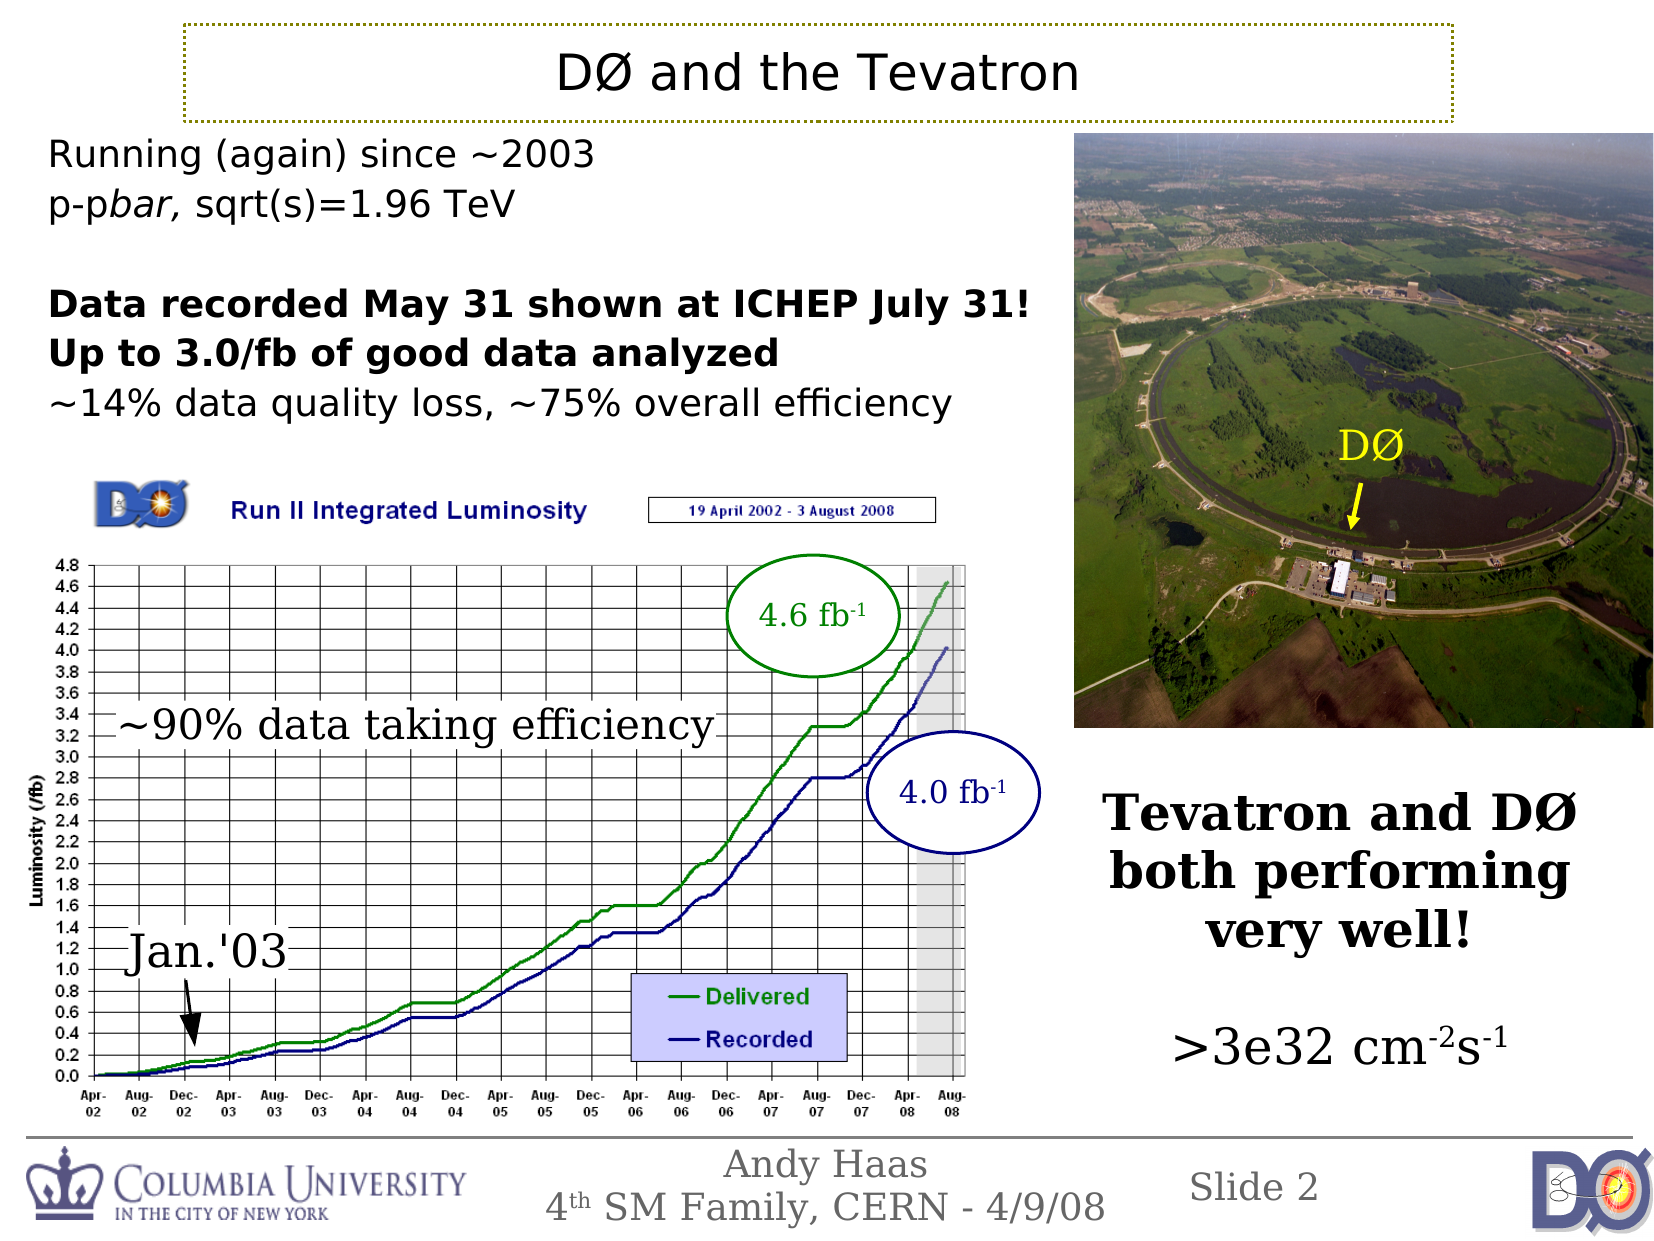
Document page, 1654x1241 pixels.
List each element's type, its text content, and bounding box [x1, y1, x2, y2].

picture [0, 477, 994, 1129]
text_box Jan.'03 [128, 925, 289, 979]
text_box Tevatron and DØ both performing very well! >3e32 cm-2s-1 [1102, 782, 1578, 1077]
text_box [916, 566, 961, 737]
text_box [916, 848, 961, 1076]
text_box DØ [1314, 394, 1429, 503]
text_box ~90% data taking efficiency [116, 700, 716, 750]
picture [1074, 133, 1654, 728]
text_box 4.0 fb-1 [867, 731, 1040, 854]
text_box 4.6 fb-1 [727, 555, 900, 677]
title DØ and the Tevatron [184, 24, 1453, 122]
list Running (again) since ~2003 p-pbar, sqrt(s)=1.96 TeV Data recorded May 31 shown at ICHEP July 31! Up to 3.0/fb of good data analyzed ~14% data quality loss, ~75% overall efficiency [30, 140, 1043, 460]
